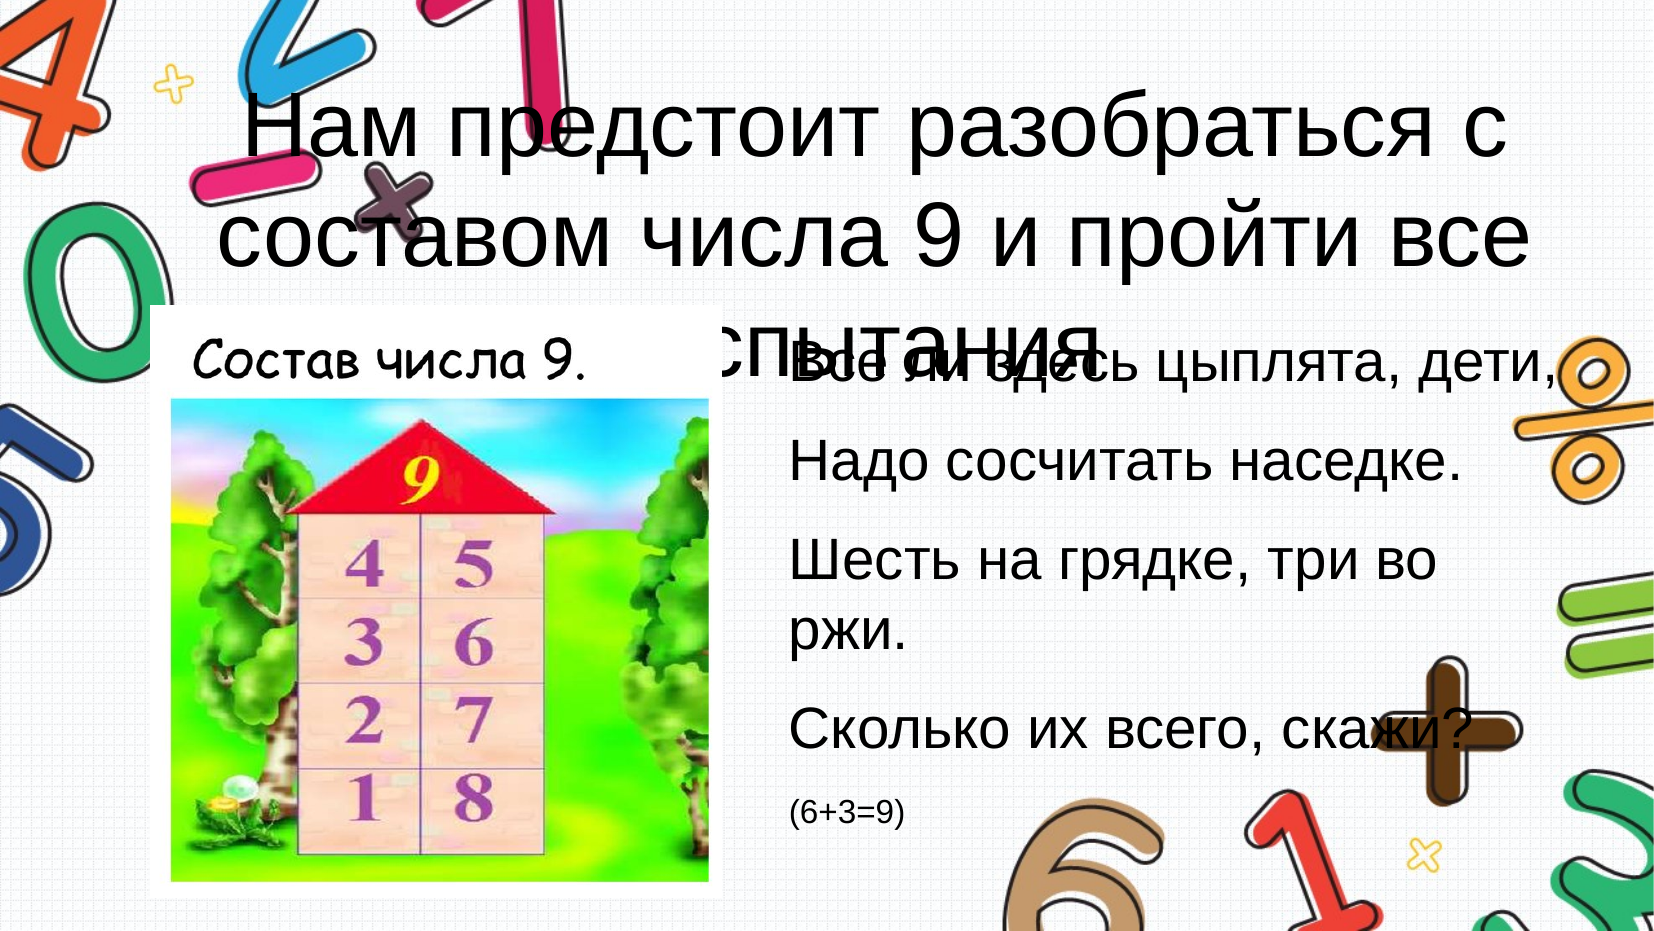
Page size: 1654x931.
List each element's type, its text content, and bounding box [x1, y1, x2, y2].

title Нам предстоит разобраться с составом числа 9 и пройти все испытания [131, 65, 1620, 221]
list Все ли здесь цыплята, дети, Надо сосчитать наседке. Шесть на грядке, три во ржи. Сколько их всего, скажи? (6+3=9) [789, 322, 1570, 908]
picture [150, 305, 722, 898]
